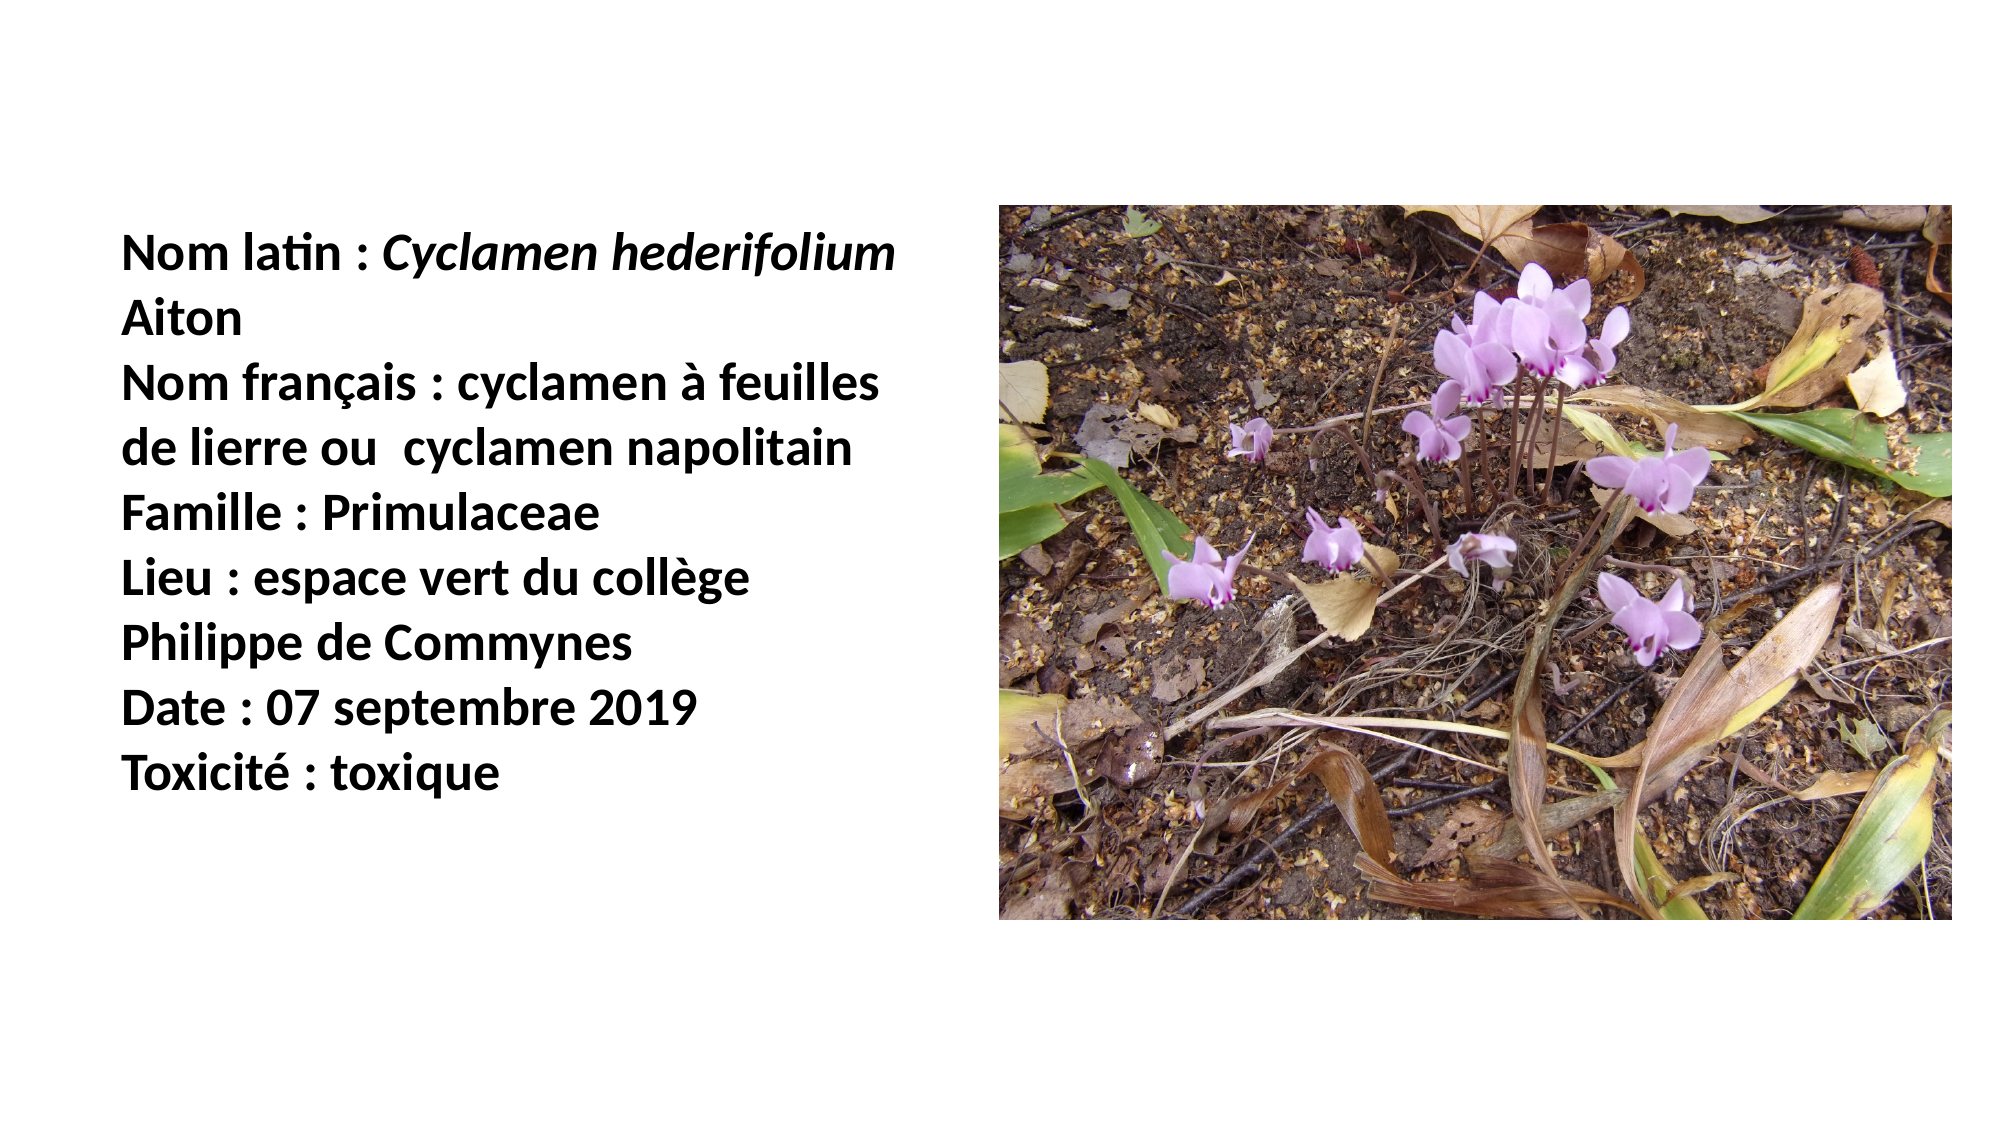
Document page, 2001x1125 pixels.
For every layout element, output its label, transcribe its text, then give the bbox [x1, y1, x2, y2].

picture [999, 205, 1952, 920]
text_box Nom latin : Cyclamen hederifolium Aiton Nom français : cyclamen à feuilles de lierre ou cyclamen napolitain Famille : Primulaceae Lieu : espace vert du collège Philippe de Commynes Date : 07 septembre 2019 Toxicité : toxique [106, 208, 934, 815]
